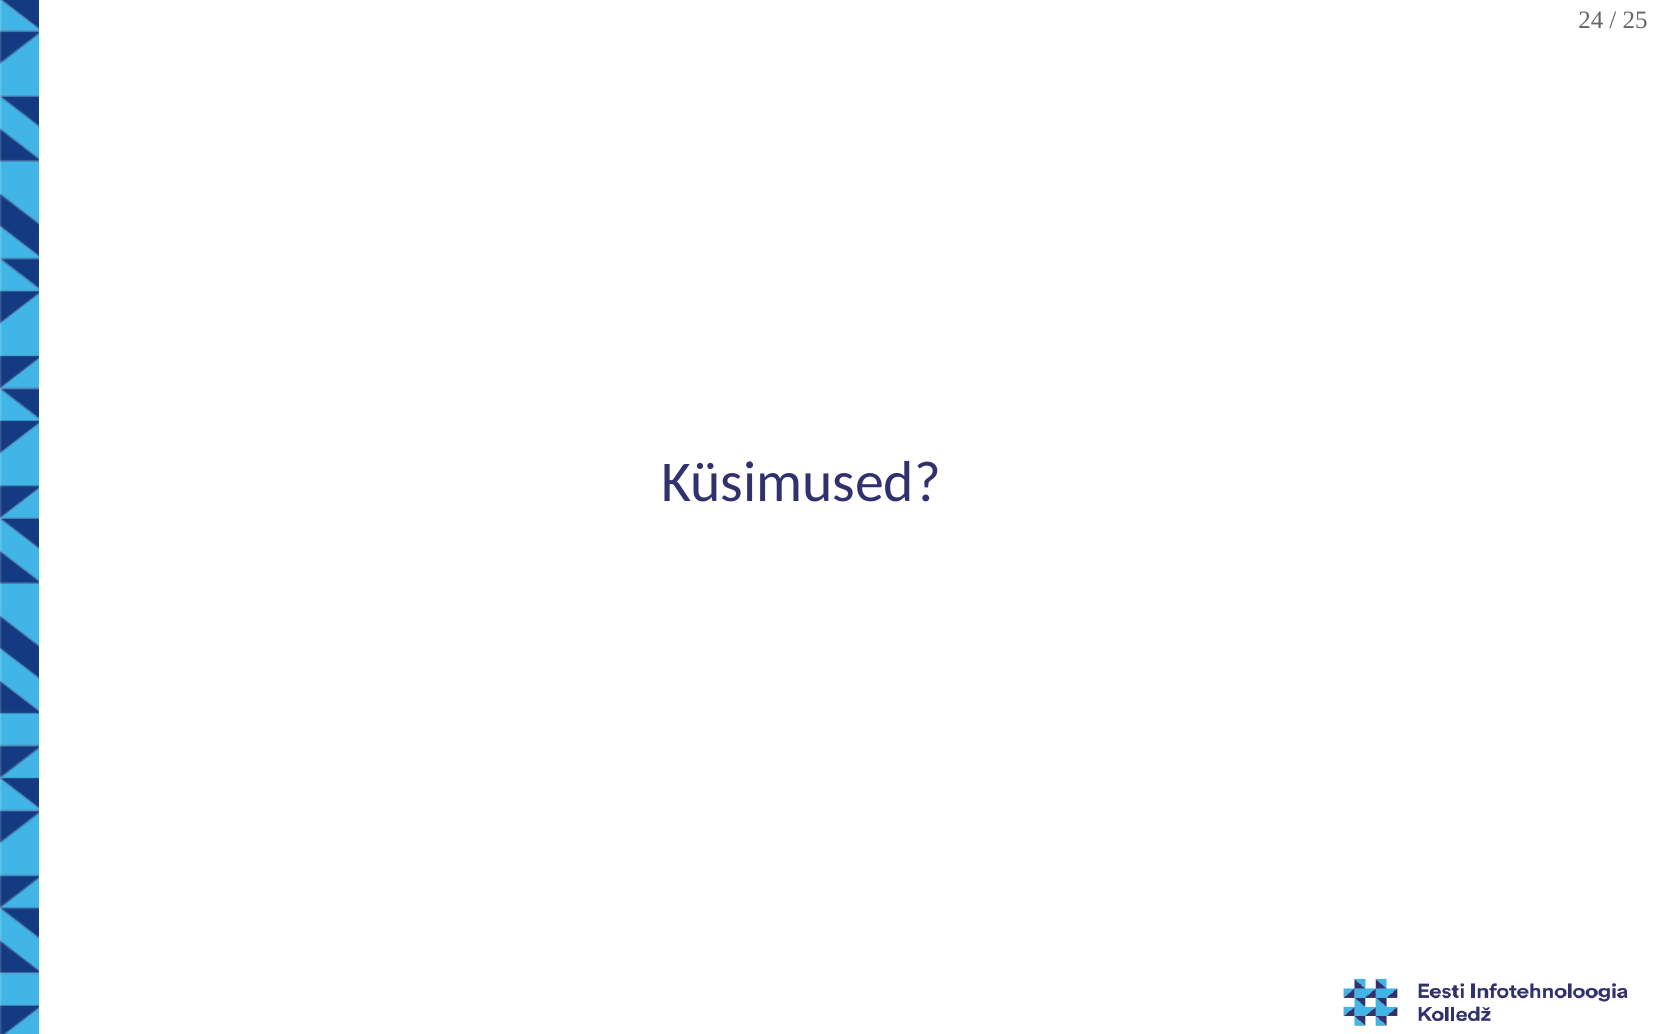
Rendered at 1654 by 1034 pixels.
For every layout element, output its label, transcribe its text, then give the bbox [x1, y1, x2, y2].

title Küsimused? [661, 442, 1034, 532]
